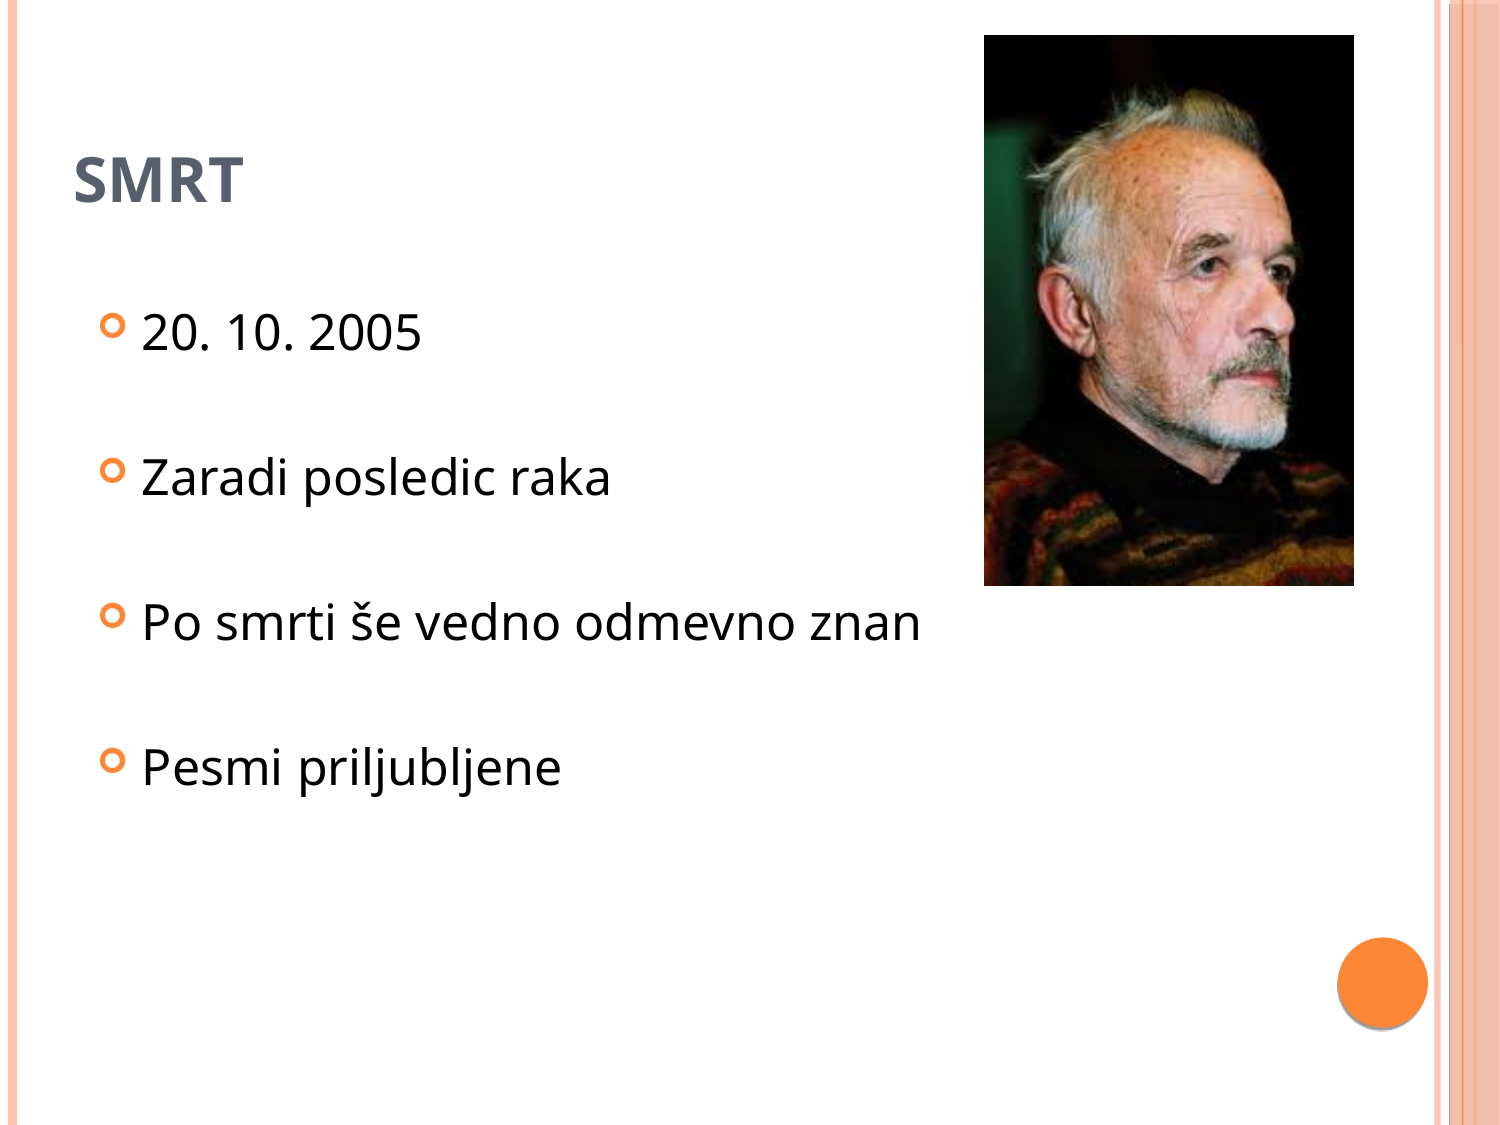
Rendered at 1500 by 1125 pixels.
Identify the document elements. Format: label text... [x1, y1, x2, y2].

list 20. 10. 2005 Zaradi posledic raka Po smrti še vedno odmevno znan Pesmi priljubljene [82, 292, 1307, 1125]
picture [984, 35, 1354, 586]
title SMRT [58, 35, 984, 223]
